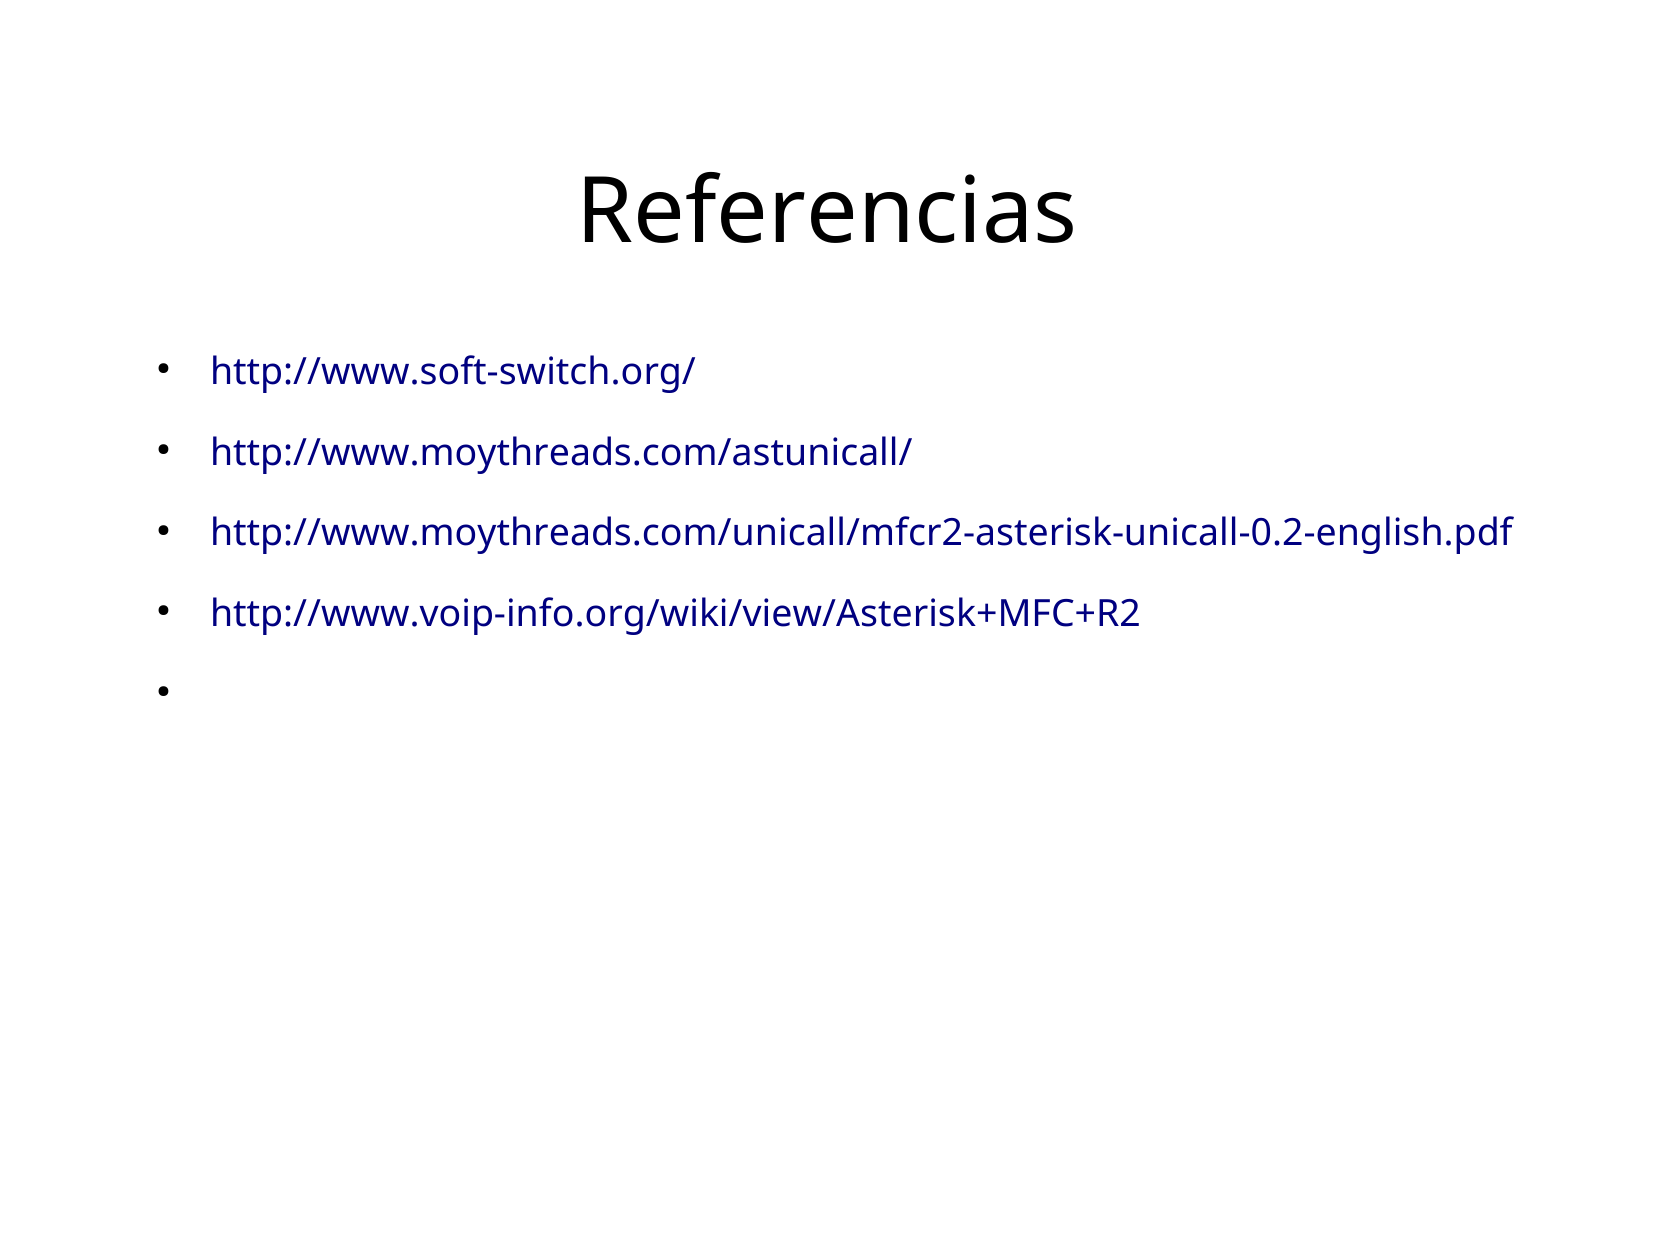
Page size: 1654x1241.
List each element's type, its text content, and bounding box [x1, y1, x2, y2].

list http://www.soft-switch.org/ http://www.moythreads.com/astunicall/ http://www.moythreads.com/unicall/mfcr2-asterisk-unicall-0.2-english.pdf http://www.voip-info.org/wiki/view/Asterisk+MFC+R2 [121, 344, 1534, 1127]
title Referencias [121, 102, 1534, 311]
